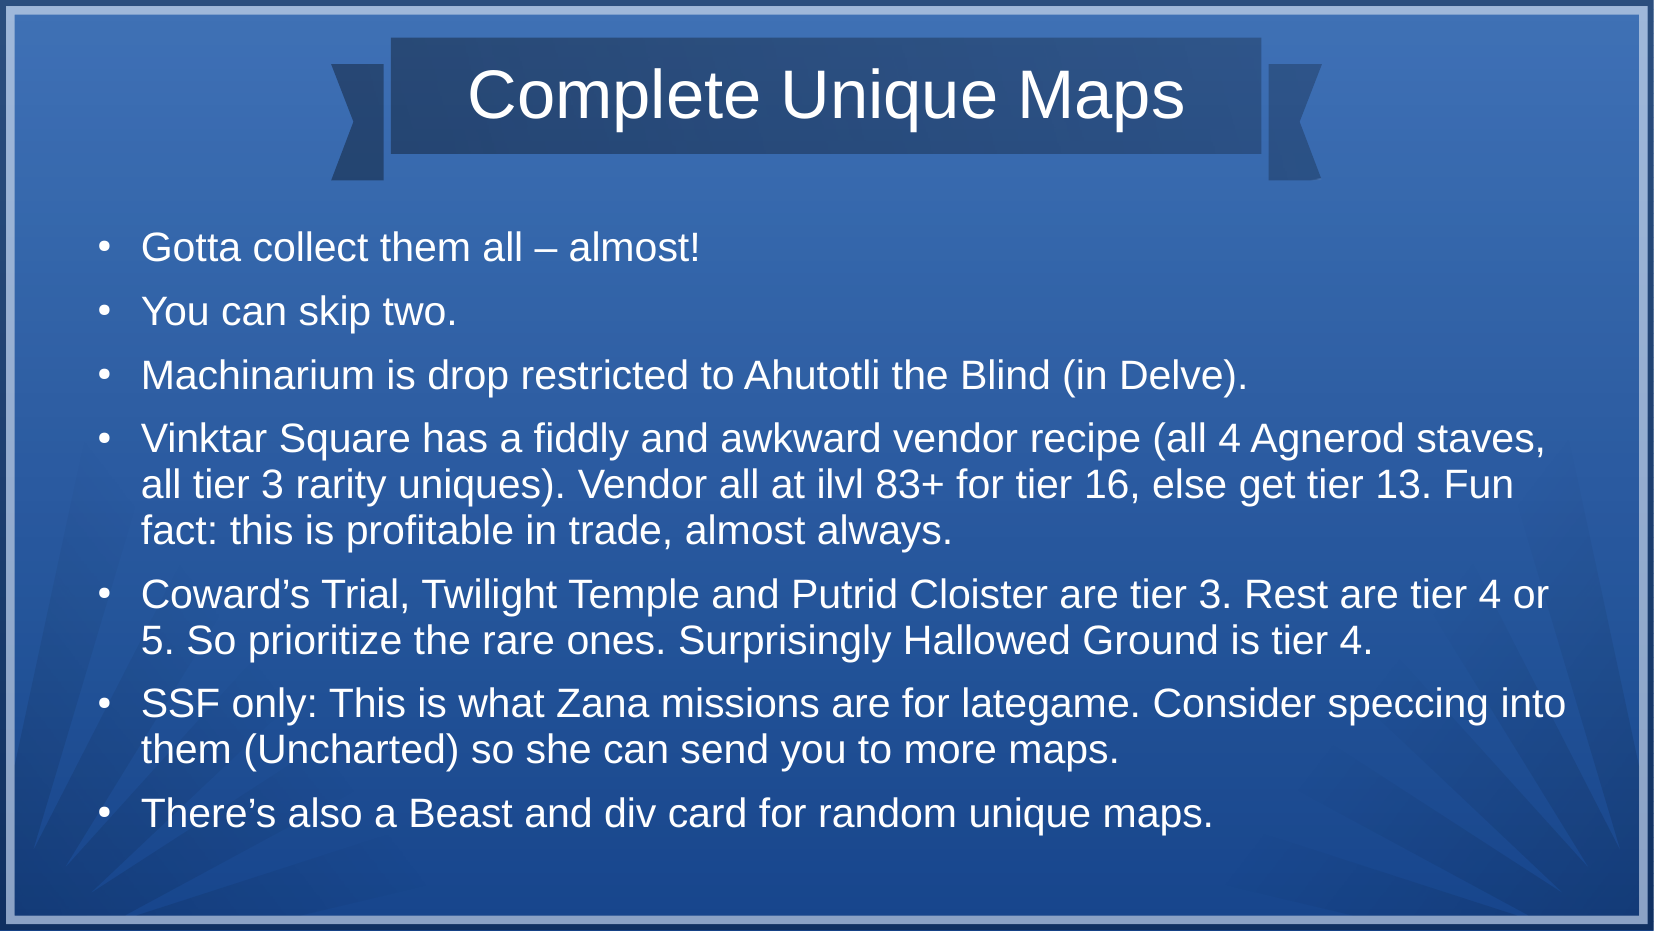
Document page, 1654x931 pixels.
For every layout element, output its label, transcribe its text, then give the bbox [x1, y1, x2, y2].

list Gotta collect them all – almost! You can skip two. Machinarium is drop restricted to Ahutotli the Blind (in Delve). Vinktar Square has a fiddly and awkward vendor recipe (all 4 Agnerod staves, all tier 3 rarity uniques). Vendor all at ilvl 83+ for tier 16, else get tier 13. Fun fact: this is profitable in trade, almost always. Coward’s Trial, Twilight Temple and Putrid Cloister are tier 3. Rest are tier 4 or 5. So prioritize the rare ones. Surprisingly Hallowed Ground is tier 4. SSF only: This is what Zana missions are for lategame. Consider speccing into them (Uncharted) so she can send you to more maps. There’s also a Beast and div card for random unique maps. [82, 224, 1571, 848]
title Complete Unique Maps [389, 35, 1264, 154]
